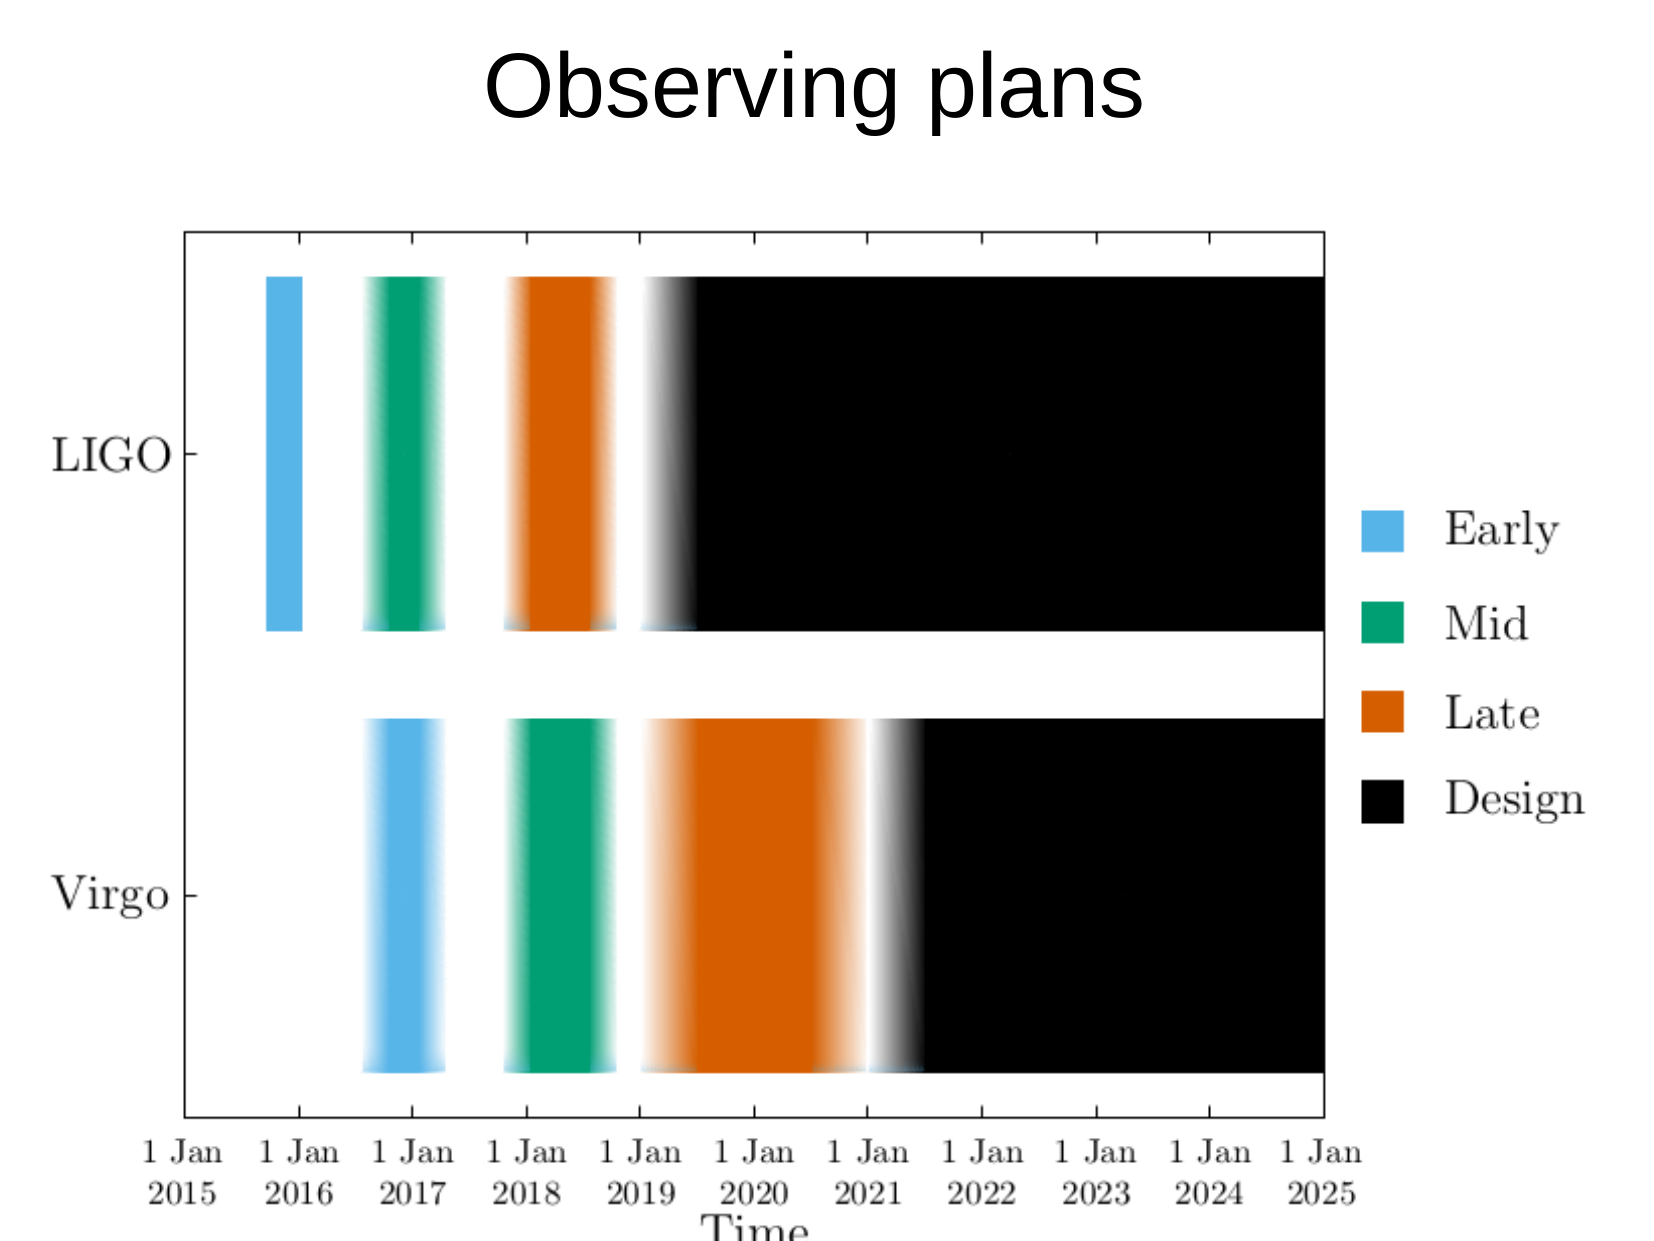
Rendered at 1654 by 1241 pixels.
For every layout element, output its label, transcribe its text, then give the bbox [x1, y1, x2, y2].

title Observing plans [70, 5, 1560, 166]
picture [15, 188, 1654, 1241]
